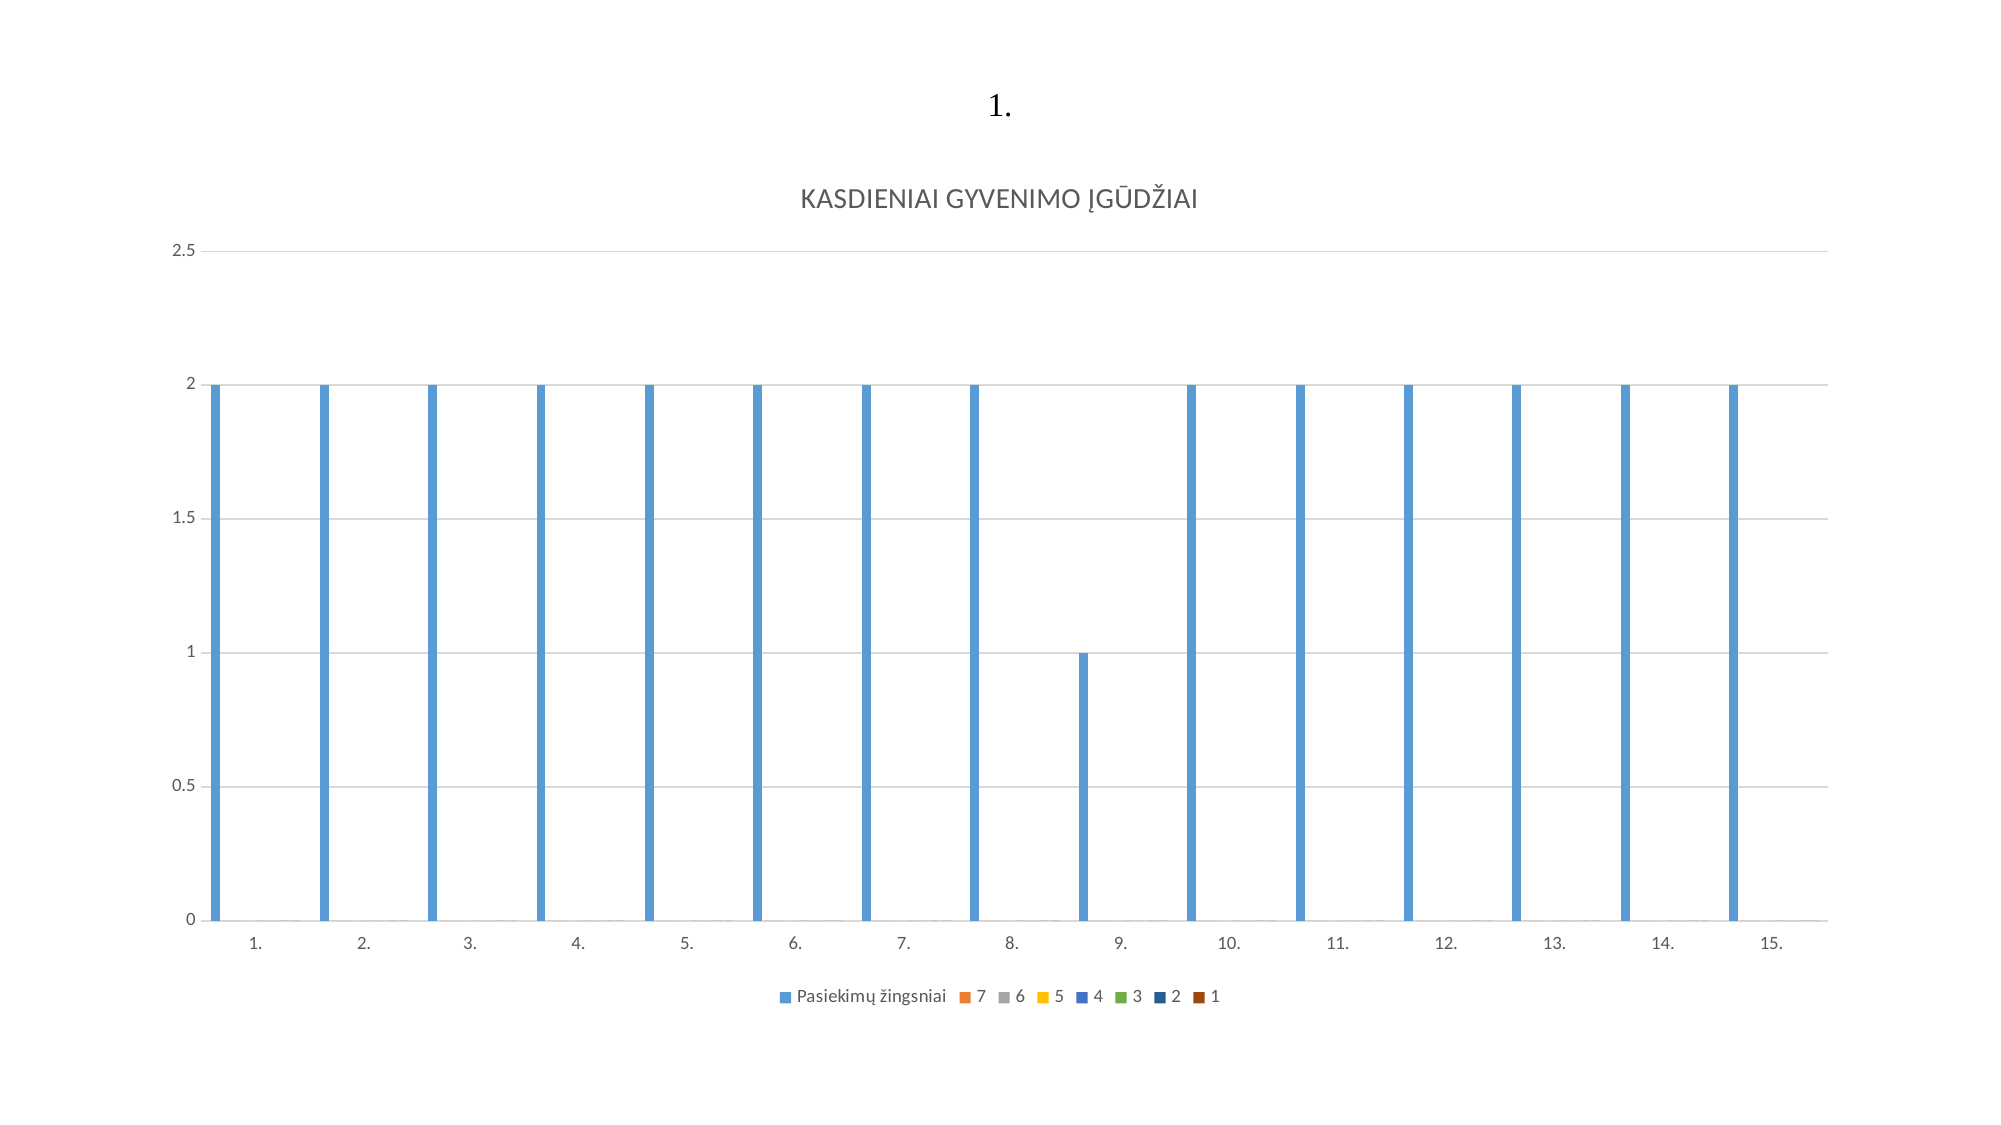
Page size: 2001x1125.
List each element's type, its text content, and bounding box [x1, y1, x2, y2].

title 1. [137, 59, 1863, 152]
chart [137, 152, 1863, 1014]
